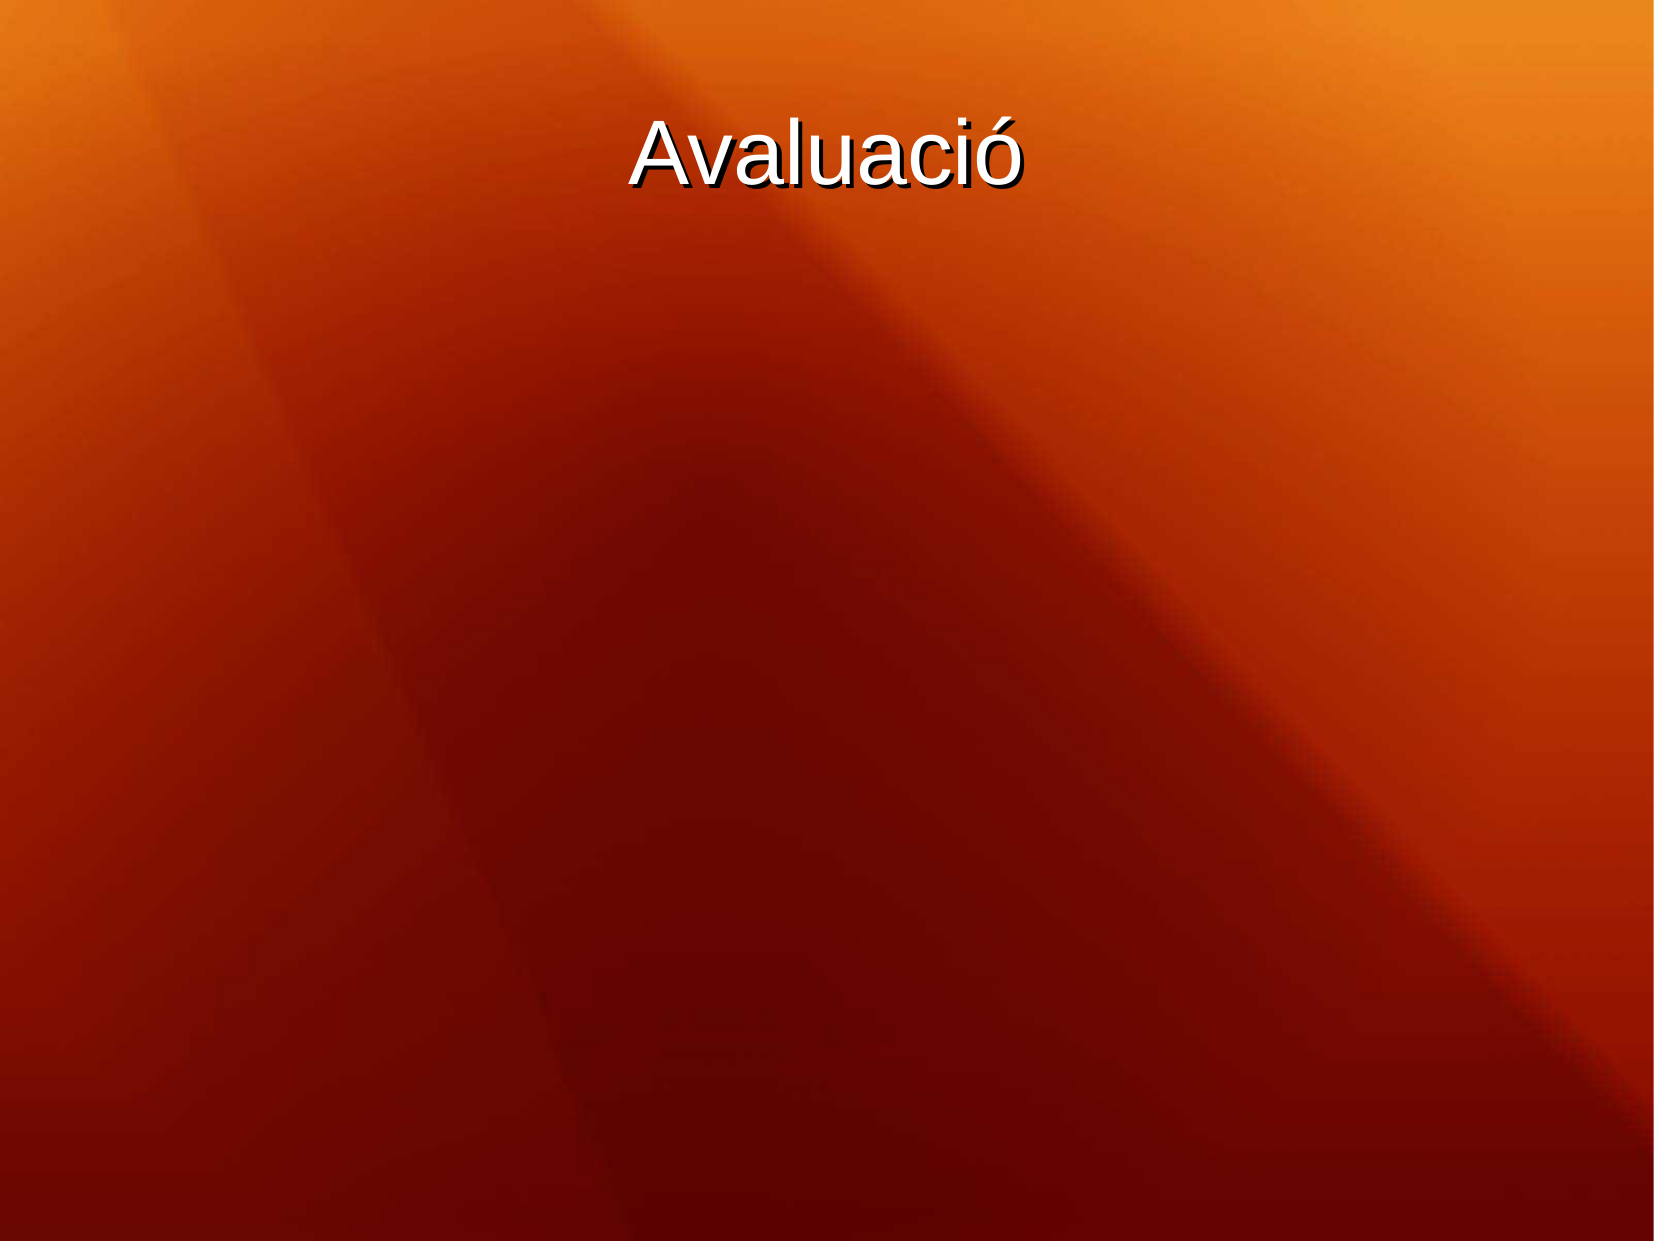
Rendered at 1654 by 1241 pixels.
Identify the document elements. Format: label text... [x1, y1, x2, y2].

title Avaluació [82, 49, 1571, 257]
picture [0, 0, 1654, 1241]
